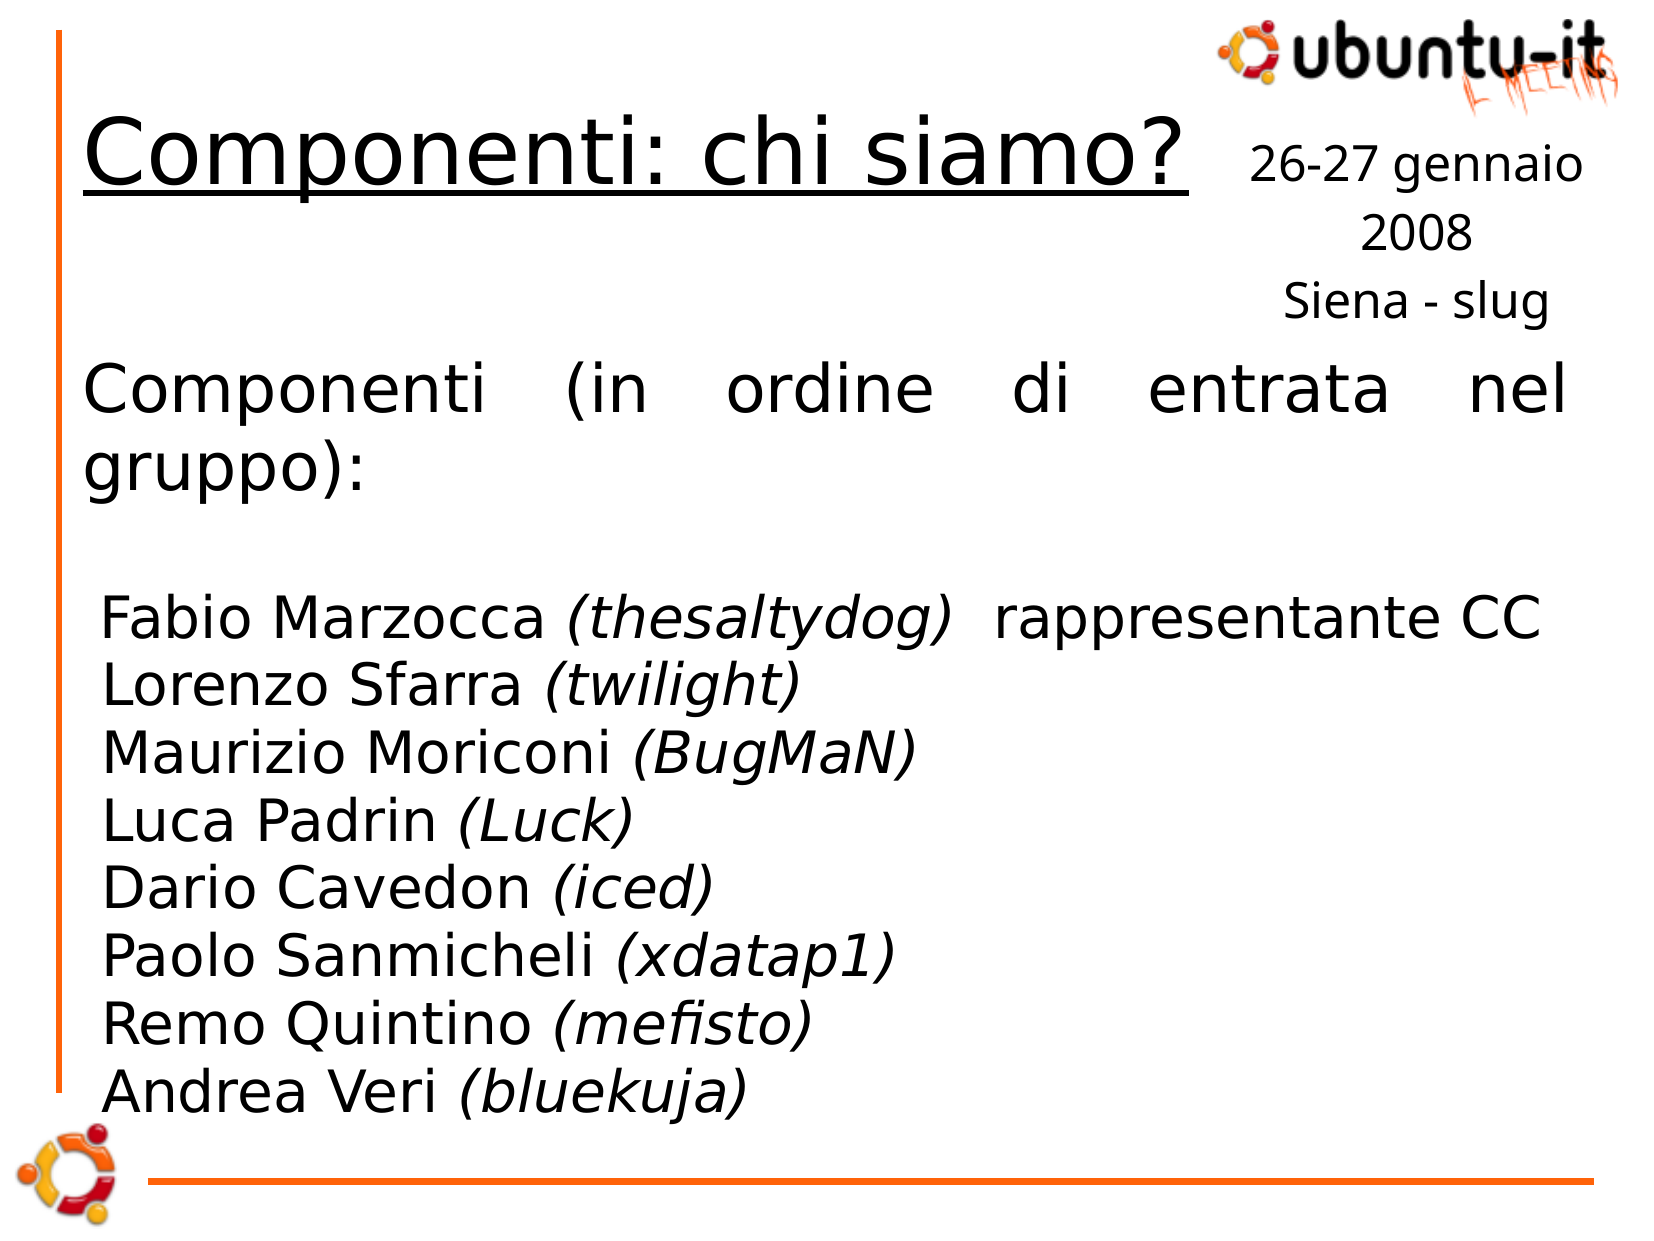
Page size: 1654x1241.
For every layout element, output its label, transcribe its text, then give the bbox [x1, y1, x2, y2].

title Componenti: chi siamo? [82, 56, 1571, 250]
picture [14, 1122, 119, 1229]
picture [1210, 19, 1628, 119]
subtitle Componenti (in ordine di entrata nel gruppo): Fabio Marzocca (thesaltydog) rappresentante CC Lorenzo Sfarra (twilight) Maurizio Moriconi (BugMaN) Luca Padrin (Luck) Dario Cavedon (iced) Paolo Sanmicheli (xdatap1) Remo Quintino (mefisto) Andrea Veri (bluekuja) [82, 272, 1571, 1126]
